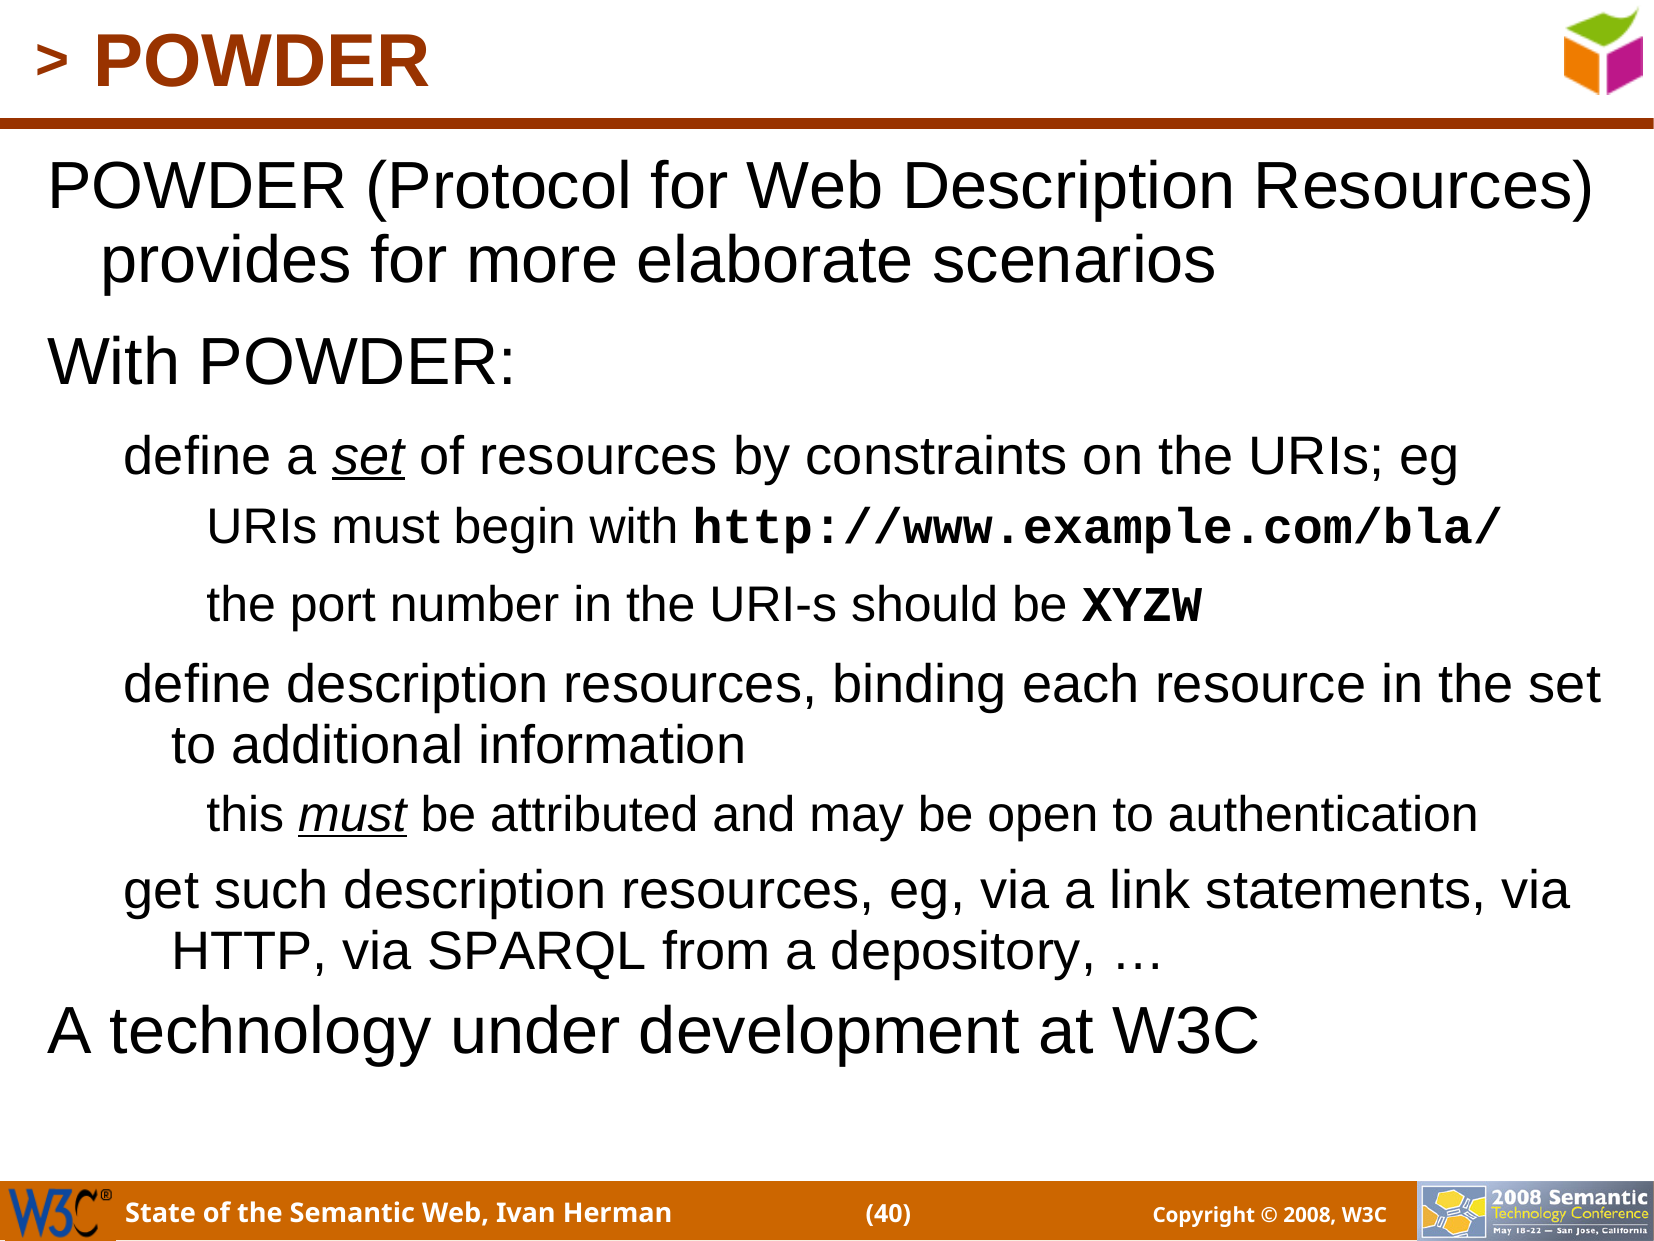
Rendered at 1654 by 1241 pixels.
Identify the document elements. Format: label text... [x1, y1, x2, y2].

list POWDER (Protocol for Web Description Resources) provides for more elaborate scenarios With POWDER: define a set of resources by constraints on the URIs; eg URIs must begin with http://www.example.com/bla/ the port number in the URI-s should be XYZW define description resources, binding each resource in the set to additional information this must be attributed and may be open to authentication get such description resources, eg, via a link statements, via HTTP, via SPARQL from a depository, … A technology under development at W3C [29, 147, 1624, 1134]
picture [1417, 1181, 1654, 1241]
picture [5, 1186, 116, 1241]
title POWDER [93, 0, 1493, 119]
picture [1564, 5, 1643, 95]
